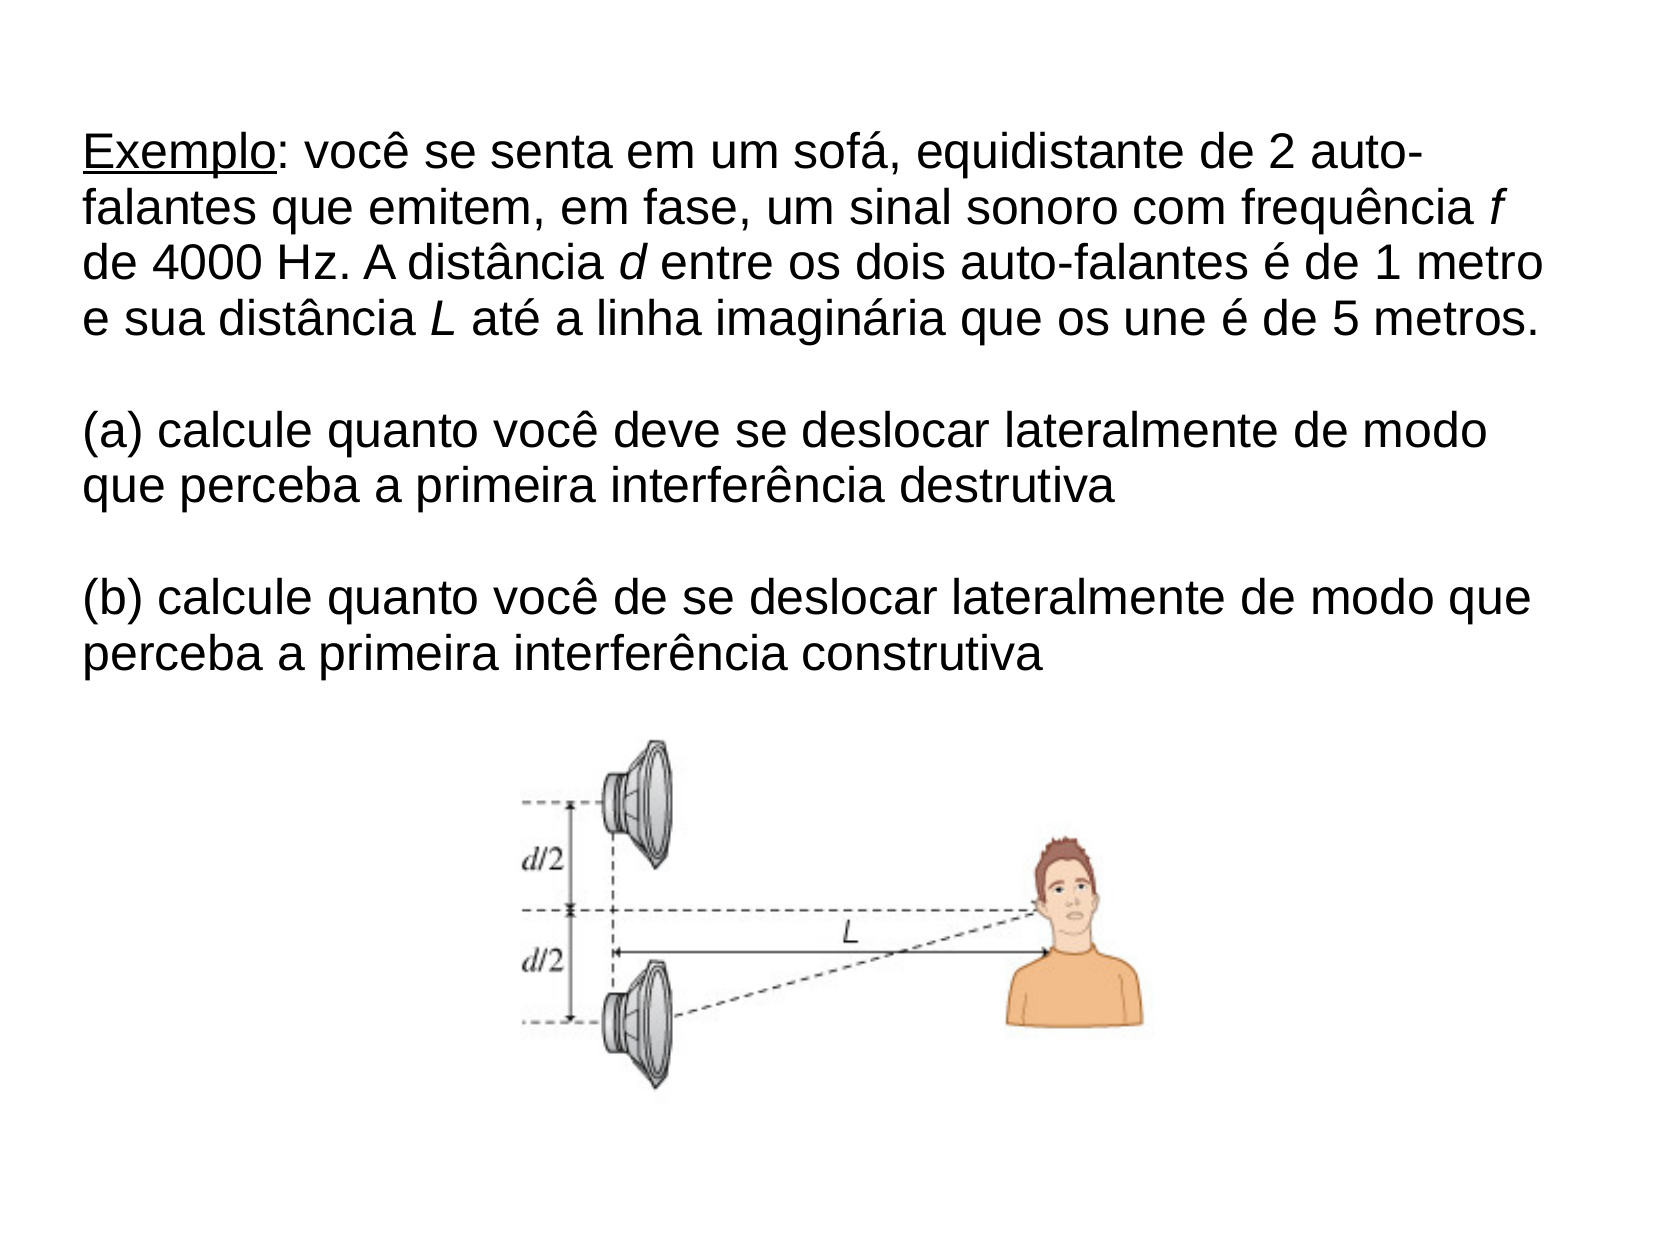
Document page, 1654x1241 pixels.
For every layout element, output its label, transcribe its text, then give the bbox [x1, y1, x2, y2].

picture [504, 722, 1161, 1106]
subtitle Exemplo: você se senta em um sofá, equidistante de 2 auto-falantes que emitem, em fase, um sinal sonoro com frequência f de 4000 Hz. A distância d entre os dois auto-falantes é de 1 metro e sua distância L até a linha imaginária que os une é de 5 metros. (a) calcule quanto você deve se deslocar lateralmente de modo que perceba a primeira interferência destrutiva (b) calcule quanto você de se deslocar lateralmente de modo que perceba a primeira interferência construtiva [82, 114, 1571, 751]
